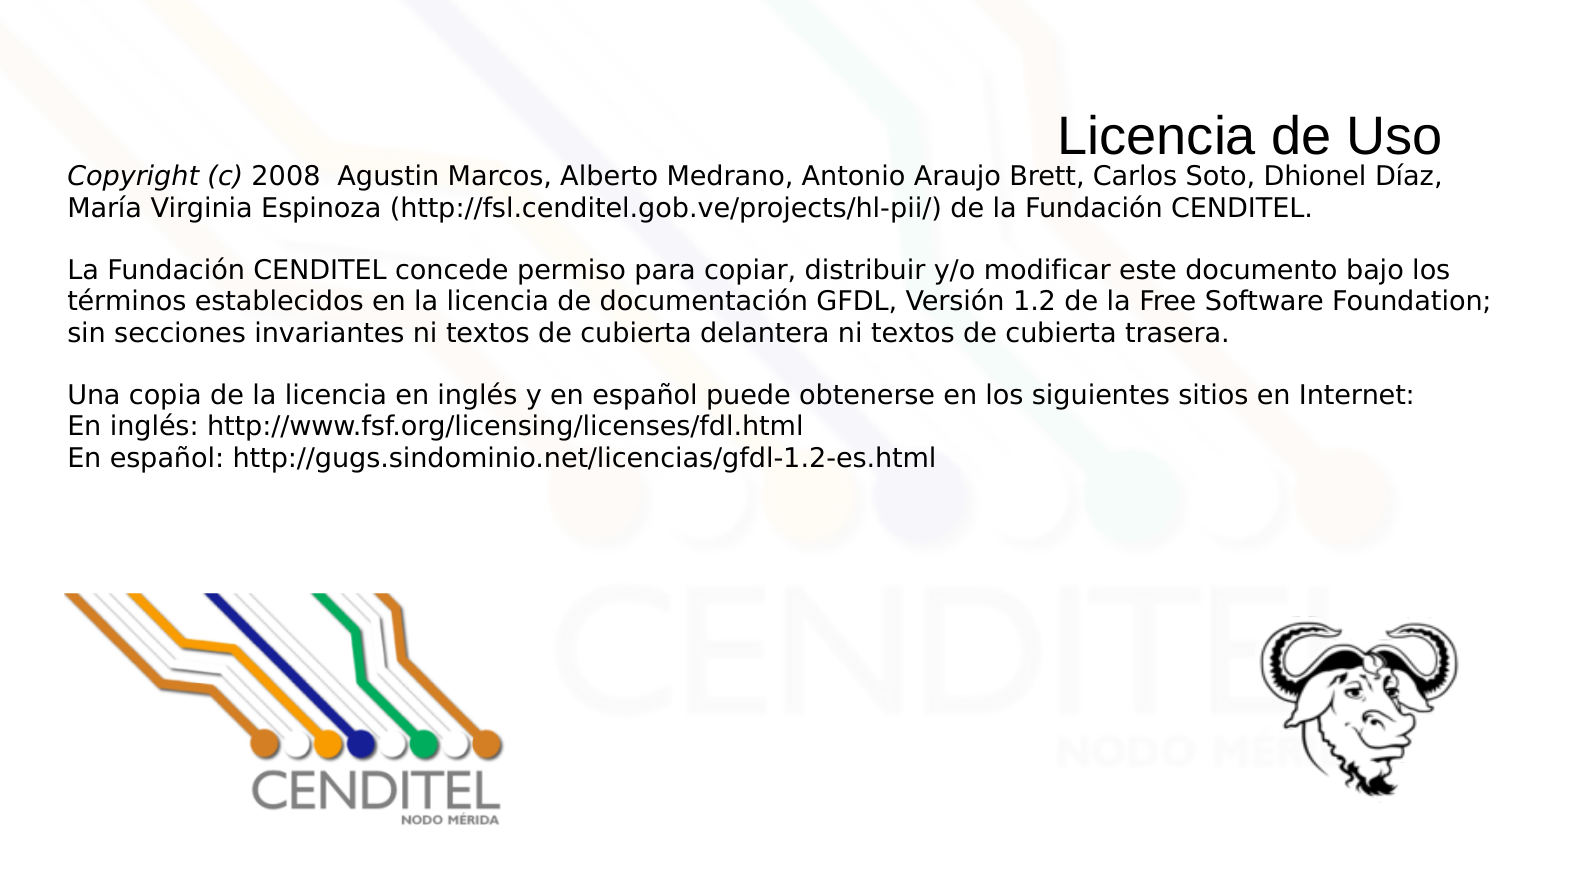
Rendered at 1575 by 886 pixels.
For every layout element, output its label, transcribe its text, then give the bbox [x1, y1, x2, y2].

title Licencia de Uso [26, 94, 1444, 178]
text_box Copyright (c) 2008 Agustin Marcos, Alberto Medrano, Antonio Araujo Brett, Carlos Soto, Dhionel Díaz, María Virginia Espinoza (http://fsl.cenditel.gob.ve/projects/hl-pii/) de la Fundación CENDITEL. La Fundación CENDITEL concede permiso para copiar, distribuir y/o modificar este documento bajo los términos establecidos en la licencia de documentación GFDL, Versión 1.2 de la Free Software Foundation; sin secciones invariantes ni textos de cubierta delantera ni textos de cubierta trasera. Una copia de la licencia en inglés y en español puede obtenerse en los siguientes sitios en Internet: En inglés: http://www.fsf.org/licensing/licenses/fdl.html En español: http://gugs.sindominio.net/licencias/gfdl-1.2-es.html [52, 153, 1510, 481]
picture [0, 0, 1464, 886]
